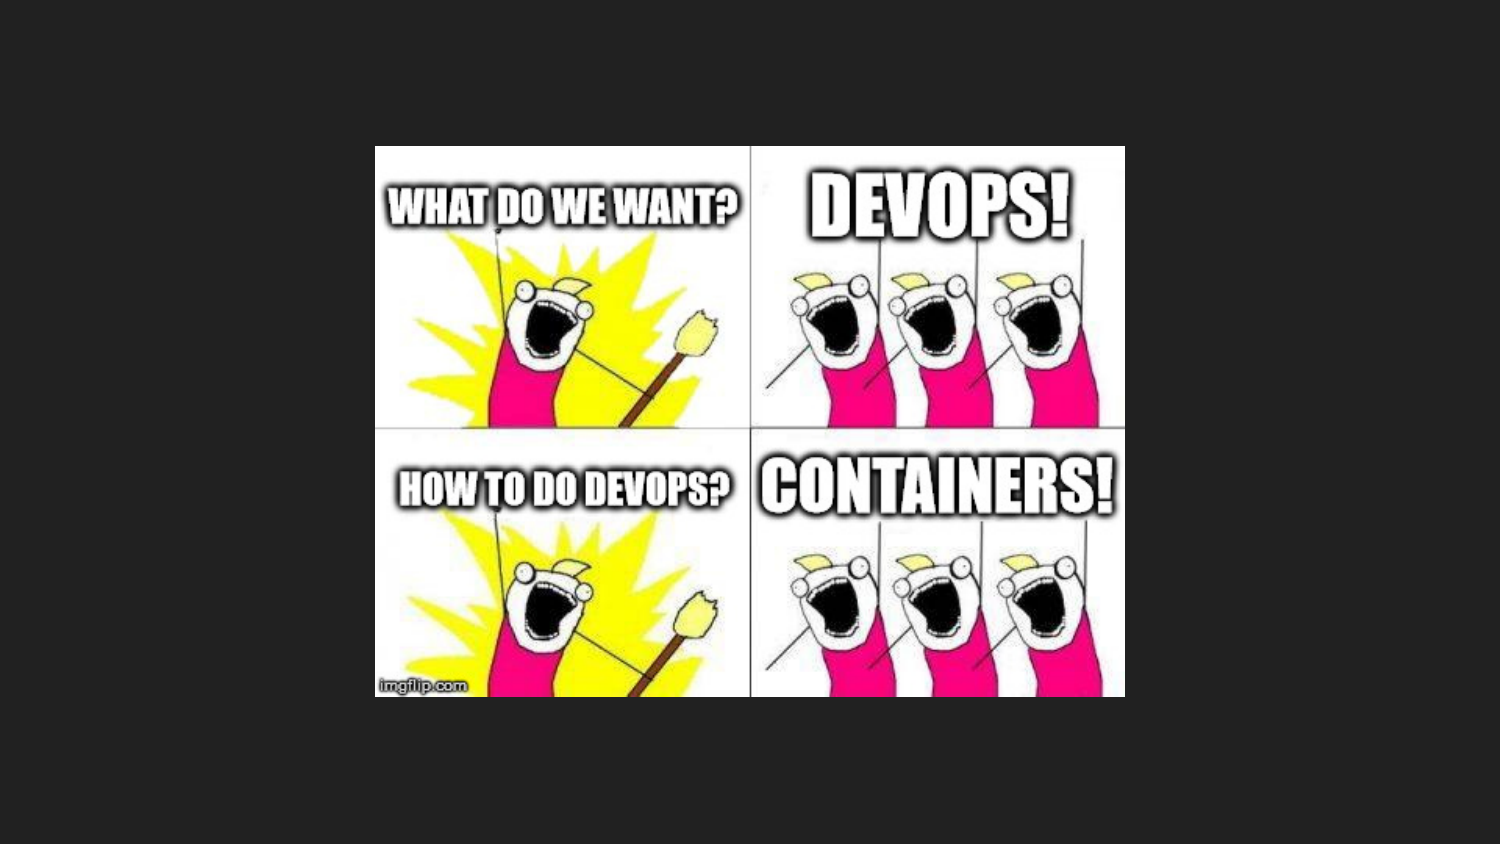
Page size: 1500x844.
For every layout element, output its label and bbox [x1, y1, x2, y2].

picture [375, 146, 1125, 697]
